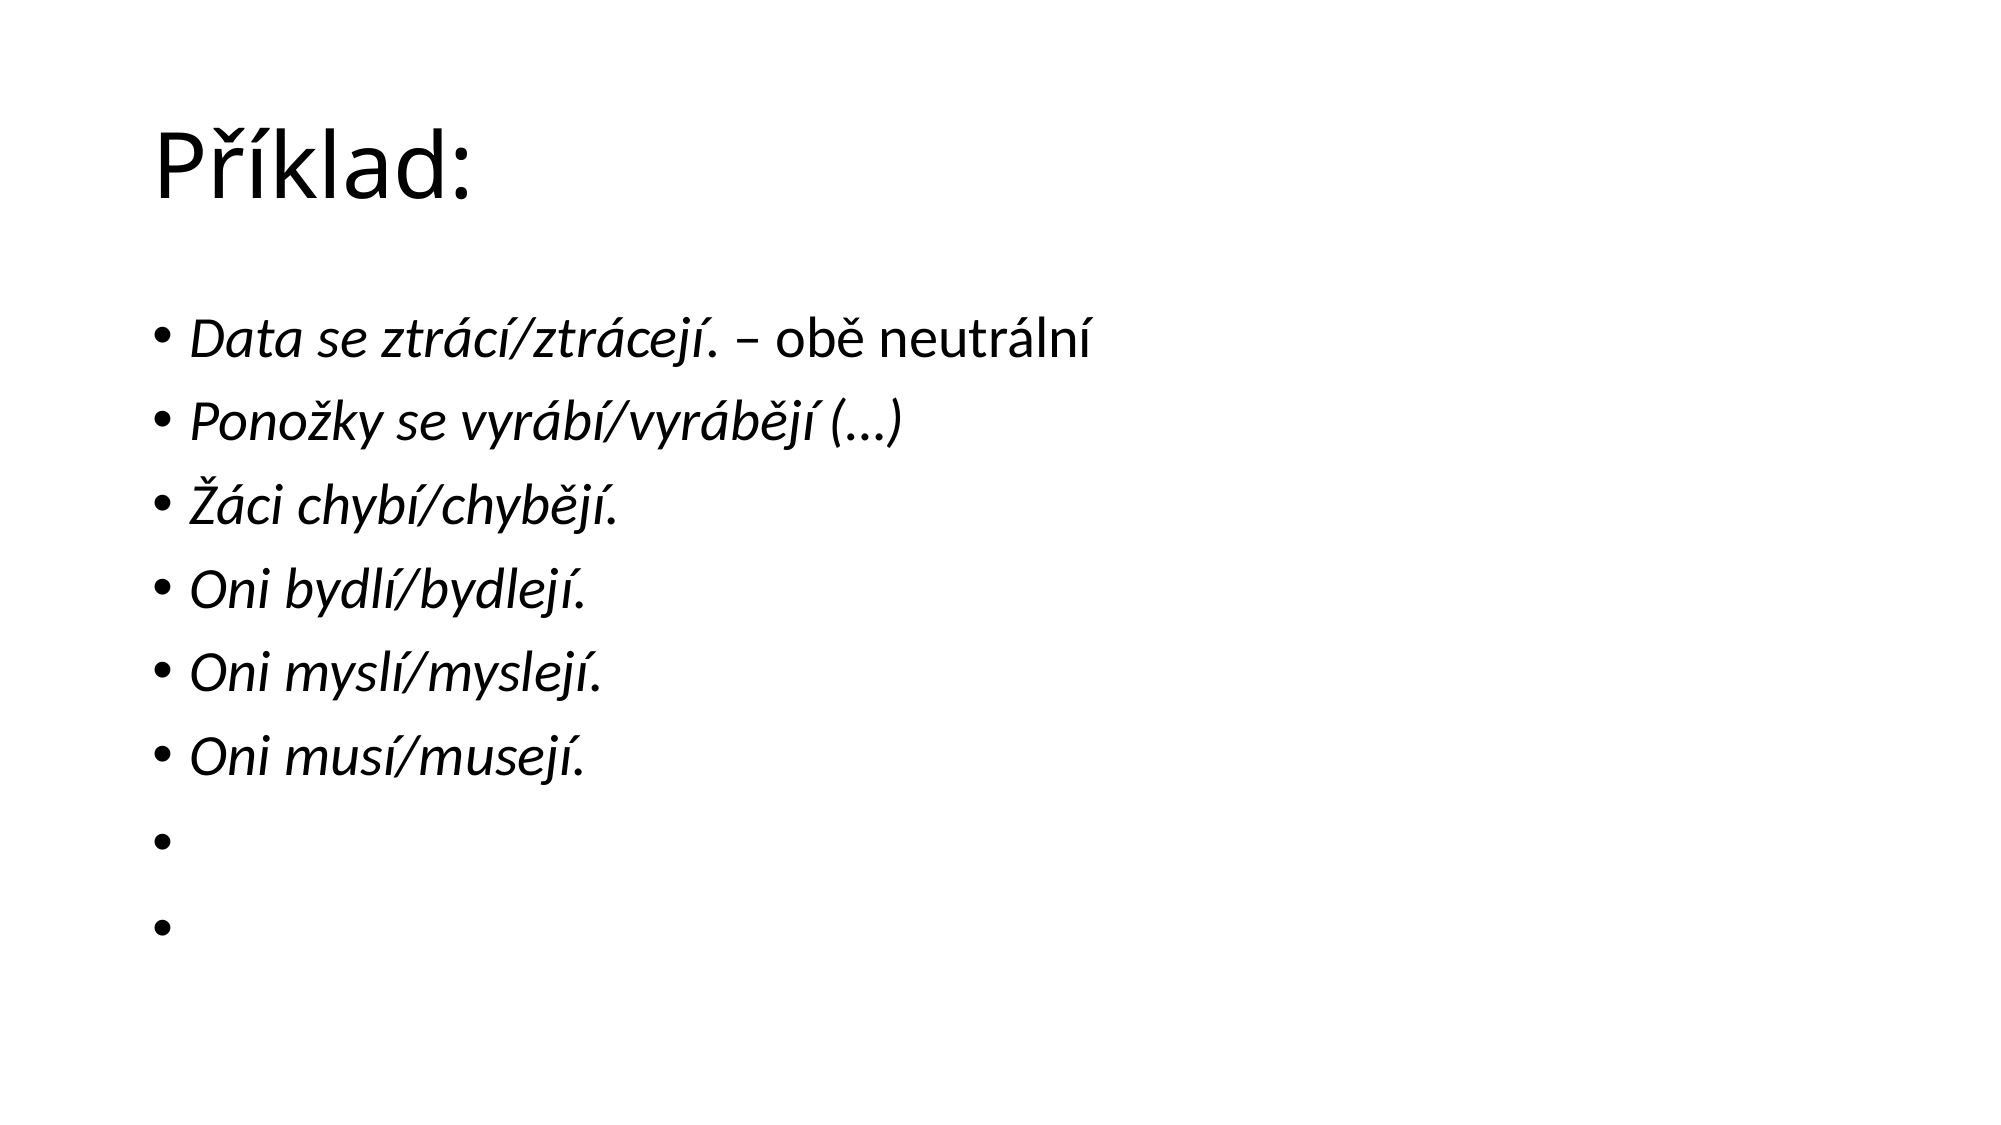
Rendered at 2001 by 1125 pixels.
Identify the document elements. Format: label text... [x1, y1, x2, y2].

title Příklad: [137, 59, 1863, 278]
list Data se ztrácí/ztrácejí. – obě neutrální Ponožky se vyrábí/vyrábějí (…) Žáci chybí/chybějí. Oni bydlí/bydlejí. Oni myslí/myslejí. Oni musí/musejí. [137, 299, 1863, 1014]
